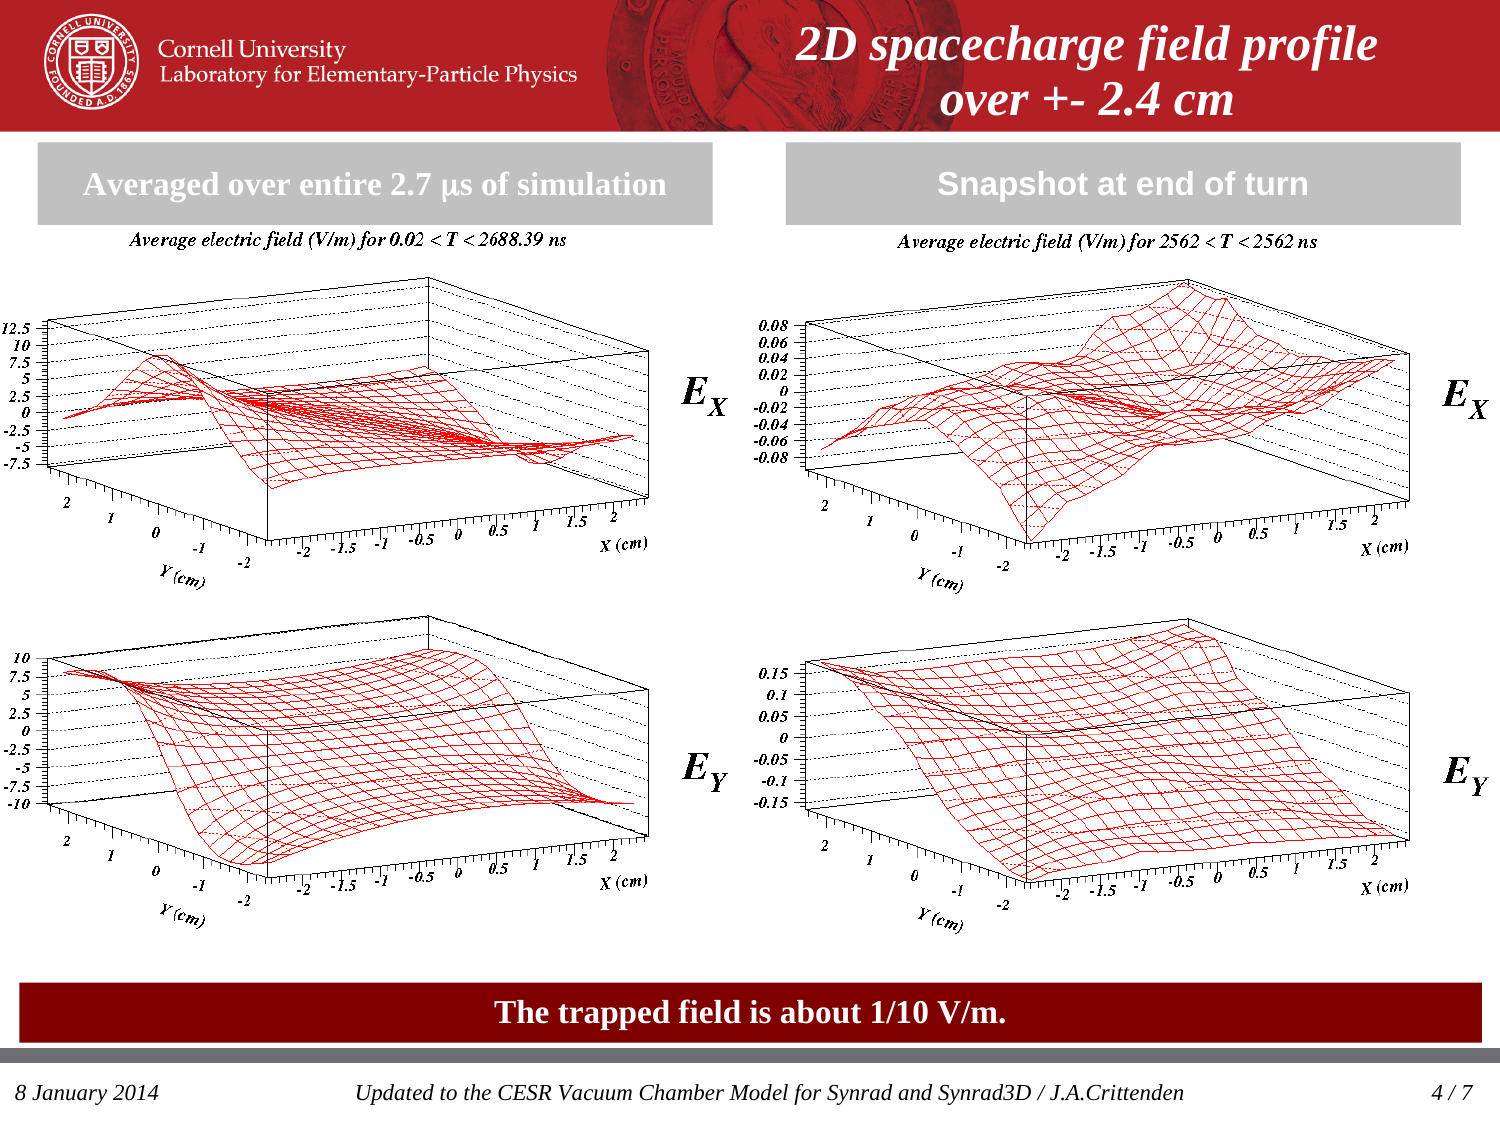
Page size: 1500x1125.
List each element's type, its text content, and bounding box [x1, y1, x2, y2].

text_box Averaged over entire 2.7 ms of simulation [37, 142, 713, 225]
picture [0, 226, 739, 947]
title 2D spacecharge field profile over +- 2.4 cm [675, 7, 1500, 136]
text_box Snapshot at end of turn [785, 142, 1461, 225]
picture [0, 0, 1500, 132]
text_box The trapped field is about 1/10 V/m. [19, 982, 1482, 1043]
picture [750, 226, 1500, 947]
